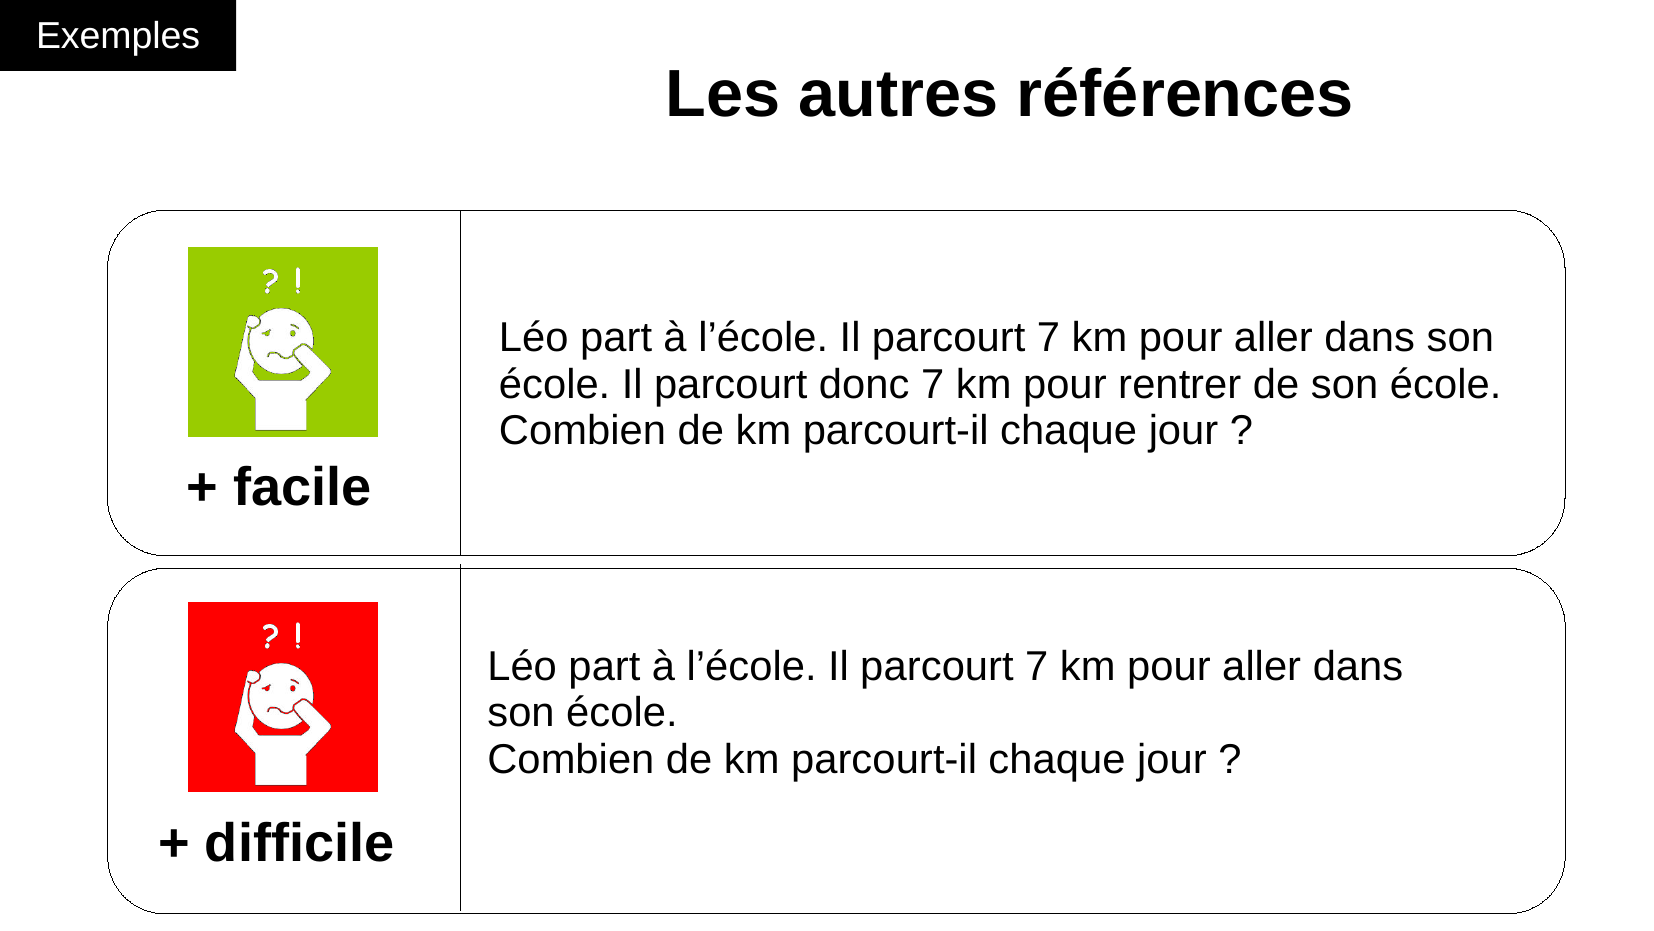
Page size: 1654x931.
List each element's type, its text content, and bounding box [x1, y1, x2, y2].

text_box Léo part à l’école. Il parcourt 7 km pour aller dans son école. Il parcourt donc 7 km pour rentrer de son école. Combien de km parcourt-il chaque jour ? [484, 303, 1530, 464]
text_box Les autres références [454, 48, 1565, 154]
text_box Exemples [0, 0, 237, 71]
text_box + facile [110, 448, 449, 560]
picture [188, 247, 378, 438]
text_box Léo part à l’école. Il parcourt 7 km pour aller dans son école. Combien de km parcourt-il chaque jour ? [472, 632, 1438, 793]
text_box + difficile [124, 805, 430, 916]
picture [188, 602, 378, 792]
